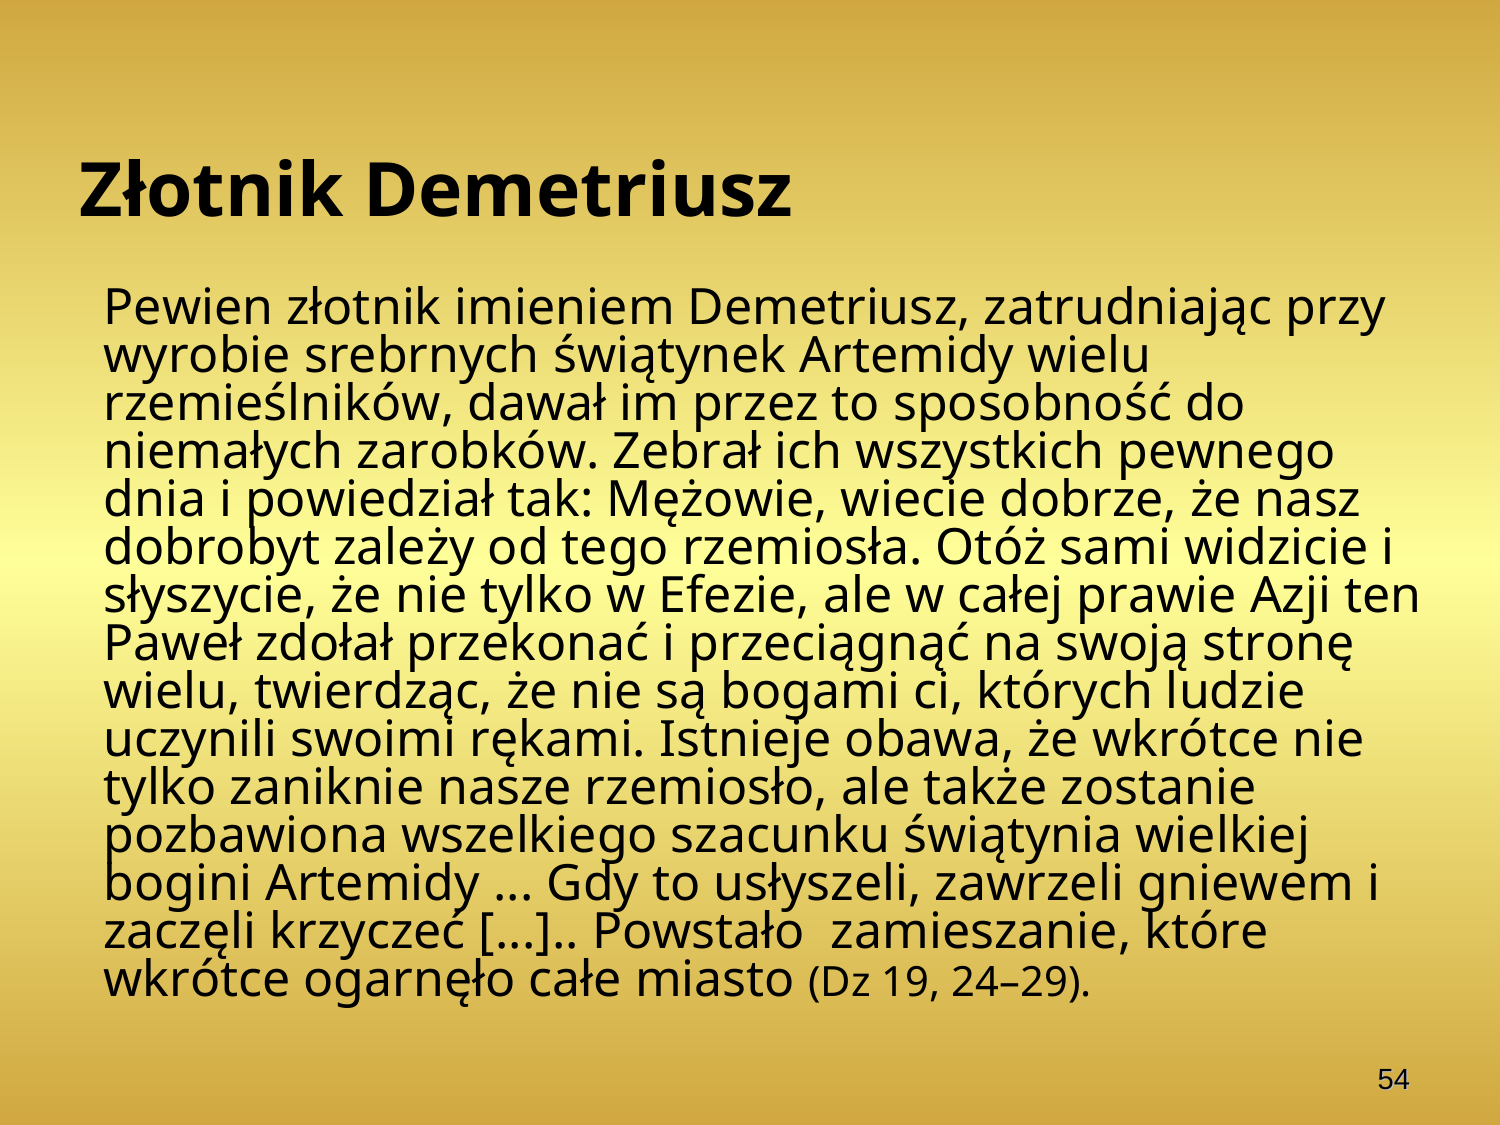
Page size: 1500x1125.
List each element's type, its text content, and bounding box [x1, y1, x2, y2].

title Złotnik Demetriusz [64, 66, 1415, 294]
list Pewien złotnik imieniem Demetriusz, zatrudniając przy wyrobie srebrnych świątynek Artemidy wielu rzemieślników, dawał im przez to sposobność do niemałych zarobków. Zebrał ich wszystkich pewnego dnia i powiedział tak: Mężowie, wiecie dobrze, że nasz dobrobyt zależy od tego rzemiosła. Otóż sami widzicie i słyszycie, że nie tylko w Efezie, ale w całej prawie Azji ten Paweł zdołał przekonać i przeciągnąć na swoją stronę wielu, twierdząc, że nie są bogami ci, których ludzie uczynili swoimi rękami. Istnieje obawa, że wkrótce nie tylko zaniknie nasze rzemiosło, ale także zostanie pozbawiona wszelkiego szacunku świątynia wielkiej bogini Artemidy ... Gdy to usłyszeli, zawrzeli gniewem i zaczęli krzyczeć [...].. Powstało zamieszanie, które wkrótce ogarnęło całe miasto (Dz 19, 24–29). [88, 278, 1439, 1047]
text_box <numer> [1074, 1047, 1426, 1103]
